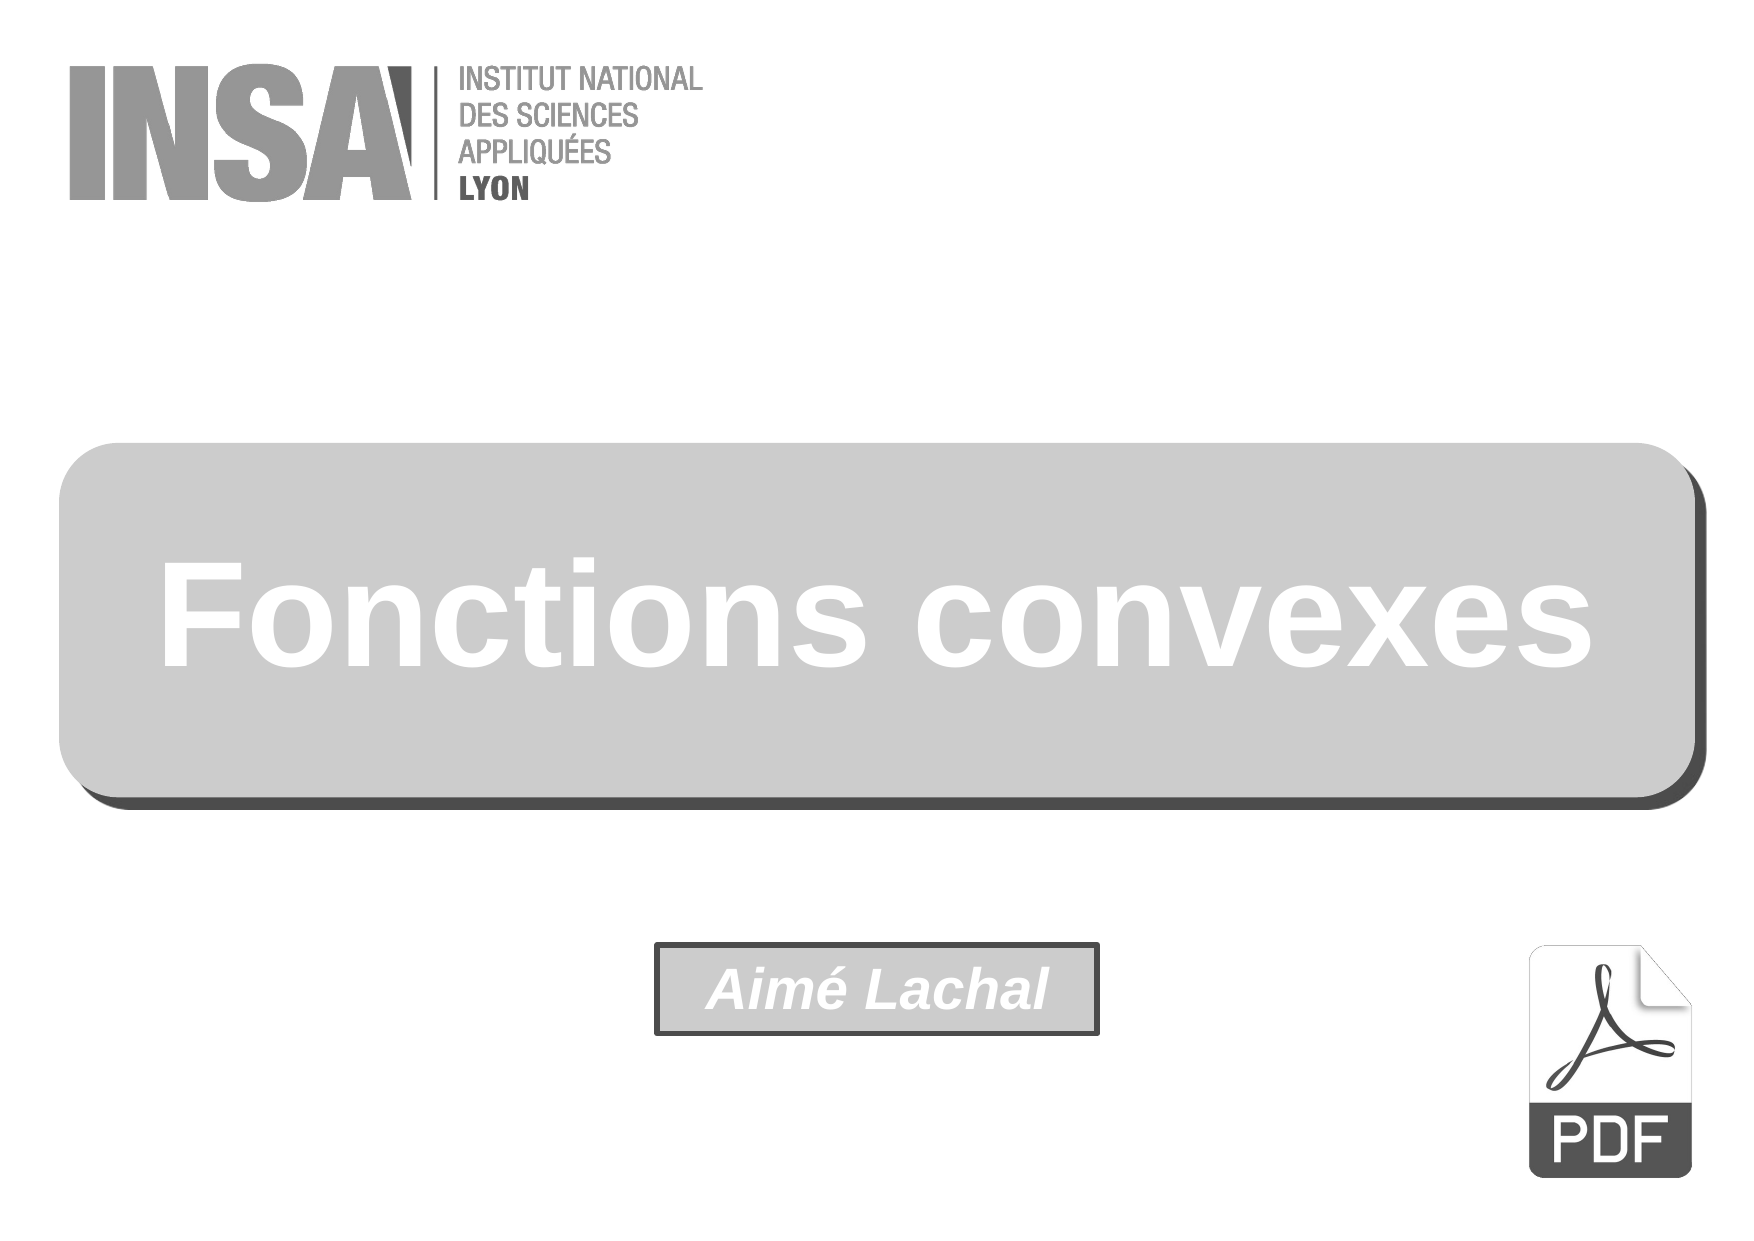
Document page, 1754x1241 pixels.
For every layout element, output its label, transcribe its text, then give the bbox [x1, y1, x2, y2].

picture [59, 58, 713, 207]
picture [1526, 944, 1695, 1182]
title Aimé Lachal [657, 944, 1098, 1034]
text_box Fonctions convexes [59, 442, 1695, 798]
